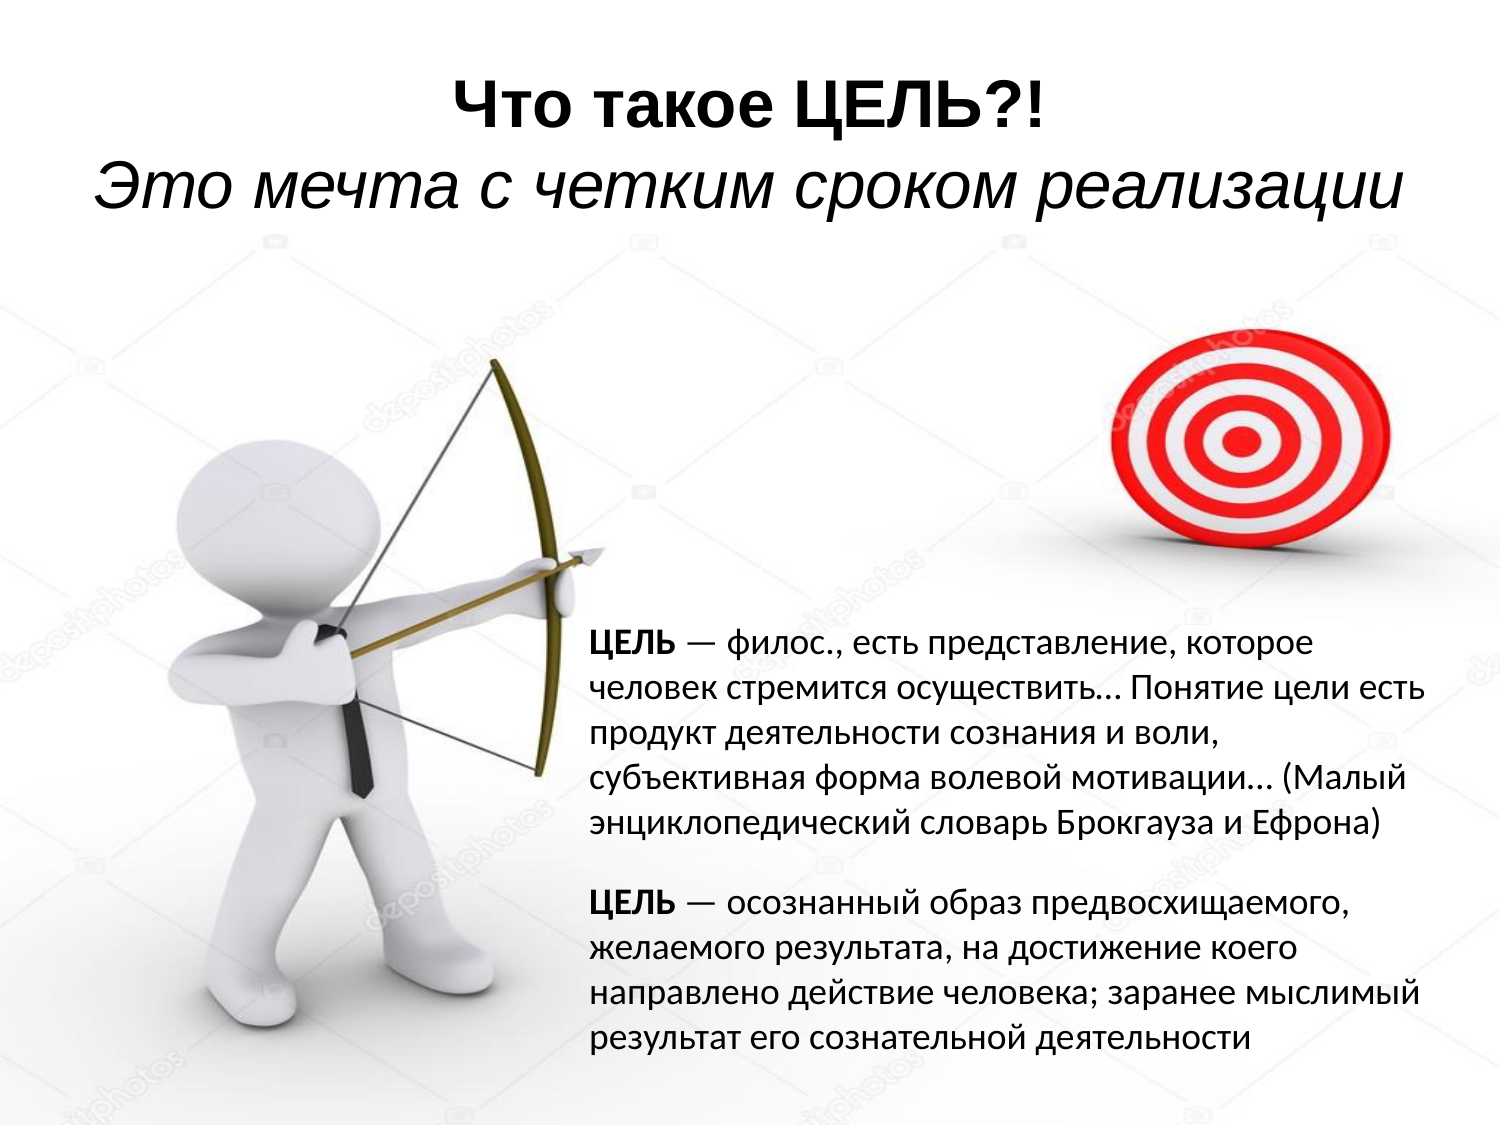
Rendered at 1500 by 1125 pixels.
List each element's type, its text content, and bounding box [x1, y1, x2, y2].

title Что такое ЦЕЛЬ?! Это мечта с четким сроком реализации [66, 35, 1434, 234]
picture [0, 234, 1500, 1125]
text_box ЦЕЛЬ — филос., есть представление, которое человек стремится осуществить… Понятие цели есть продукт деятельности сознания и воли, субъективная форма волевой мотивации… (Малый энциклопедический словарь Брокгауза и Ефрона) ЦЕЛЬ — осознанный образ предвосхищаемого, желаемого результата, на достижение коего направлено действие человека; заранее мыслимый результат его сознательной деятельности [574, 609, 1442, 1079]
